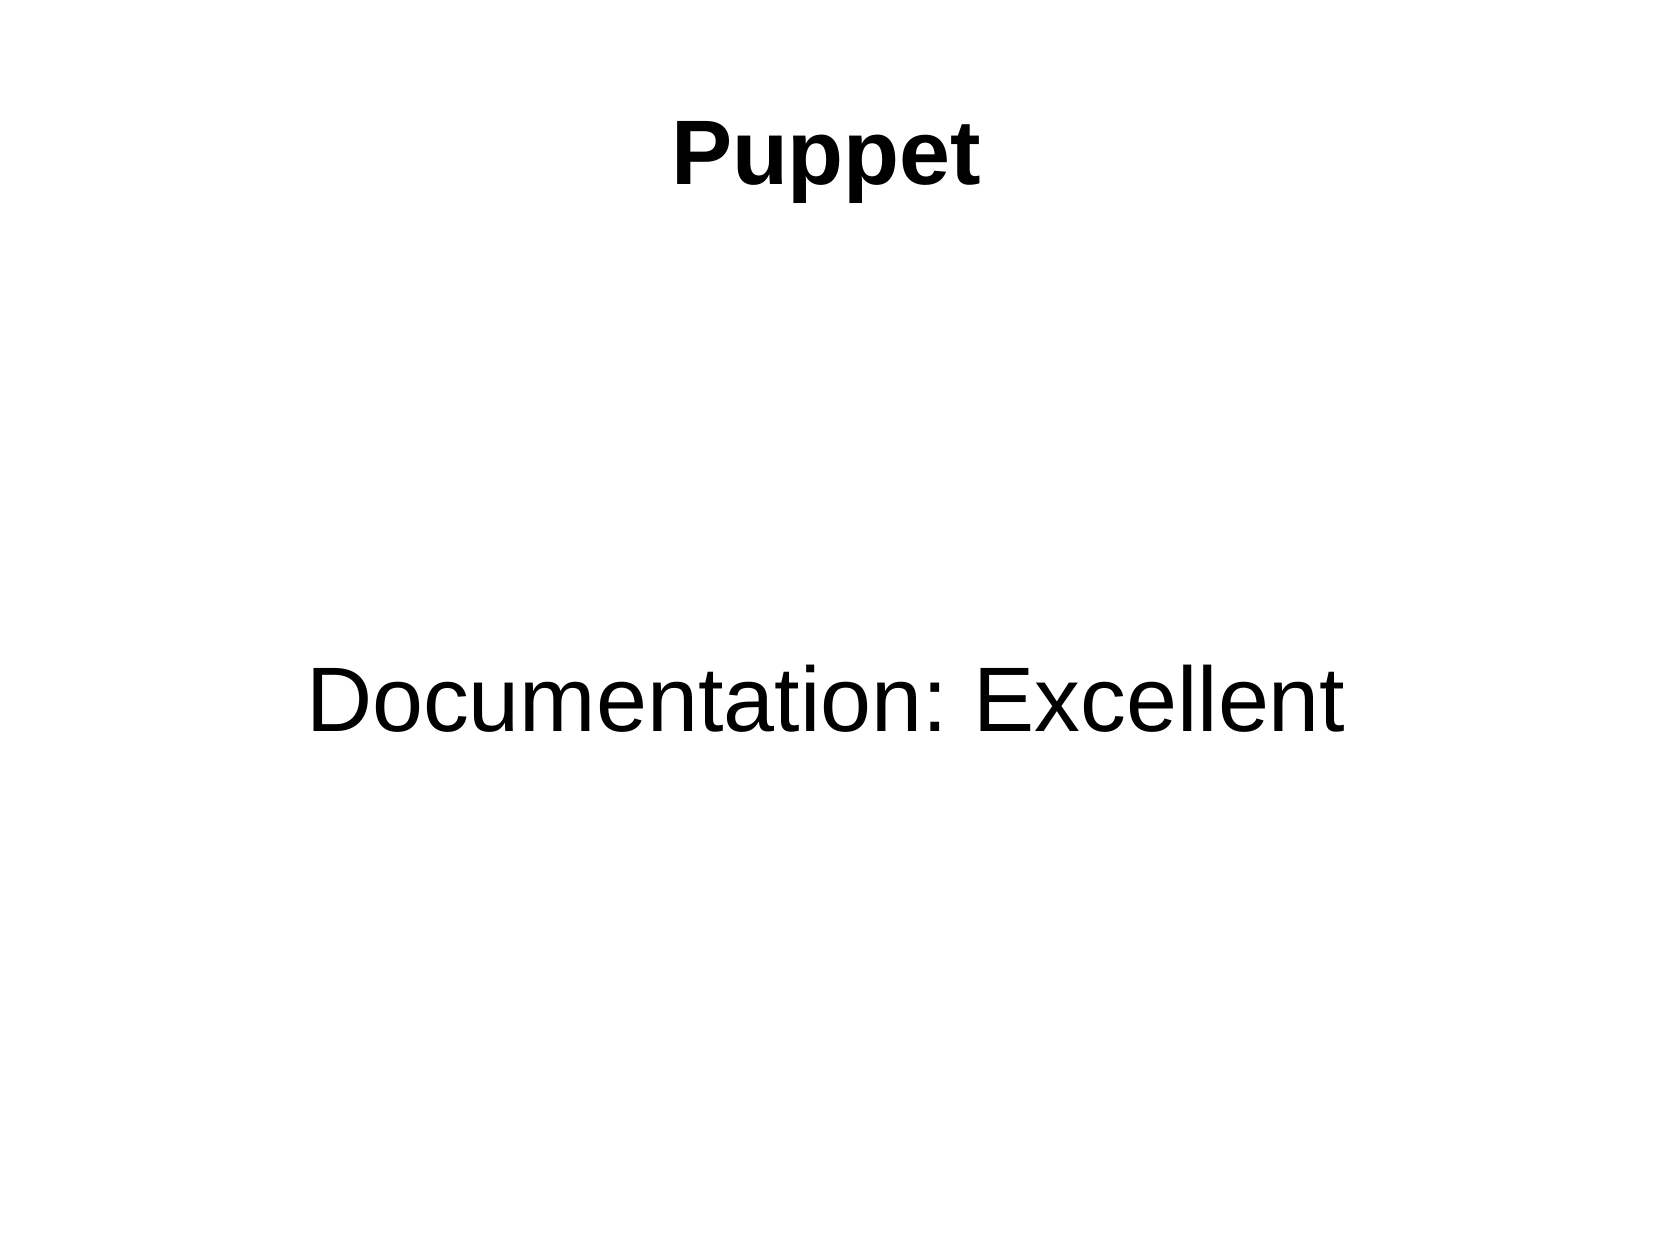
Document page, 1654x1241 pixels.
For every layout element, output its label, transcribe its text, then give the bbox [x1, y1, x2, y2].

title Puppet [82, 49, 1571, 257]
subtitle Documentation: Excellent [82, 290, 1571, 1109]
